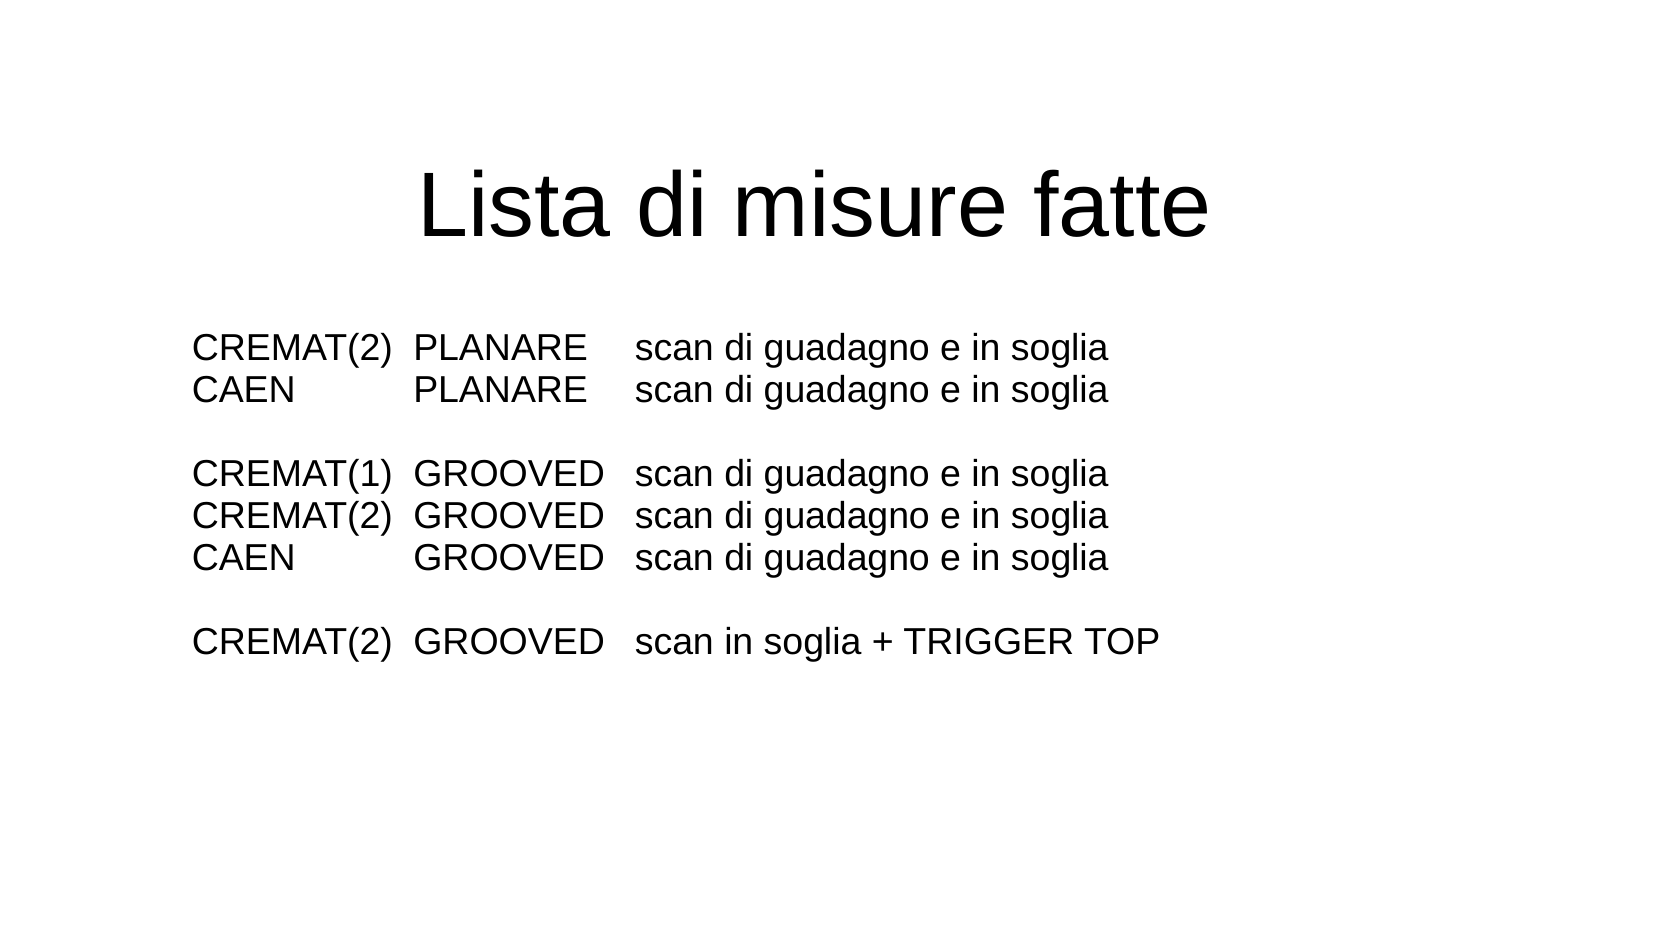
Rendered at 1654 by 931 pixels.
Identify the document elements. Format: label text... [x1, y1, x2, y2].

title Lista di misure fatte [70, 153, 1560, 359]
text_box CREMAT(2) PLANARE scan di guadagno e in soglia CAEN PLANARE scan di guadagno e in soglia CREMAT(1) GROOVED scan di guadagno e in soglia CREMAT(2) GROOVED scan di guadagno e in soglia CAEN GROOVED scan di guadagno e in soglia CREMAT(2) GROOVED scan in soglia + TRIGGER TOP [177, 318, 1501, 670]
